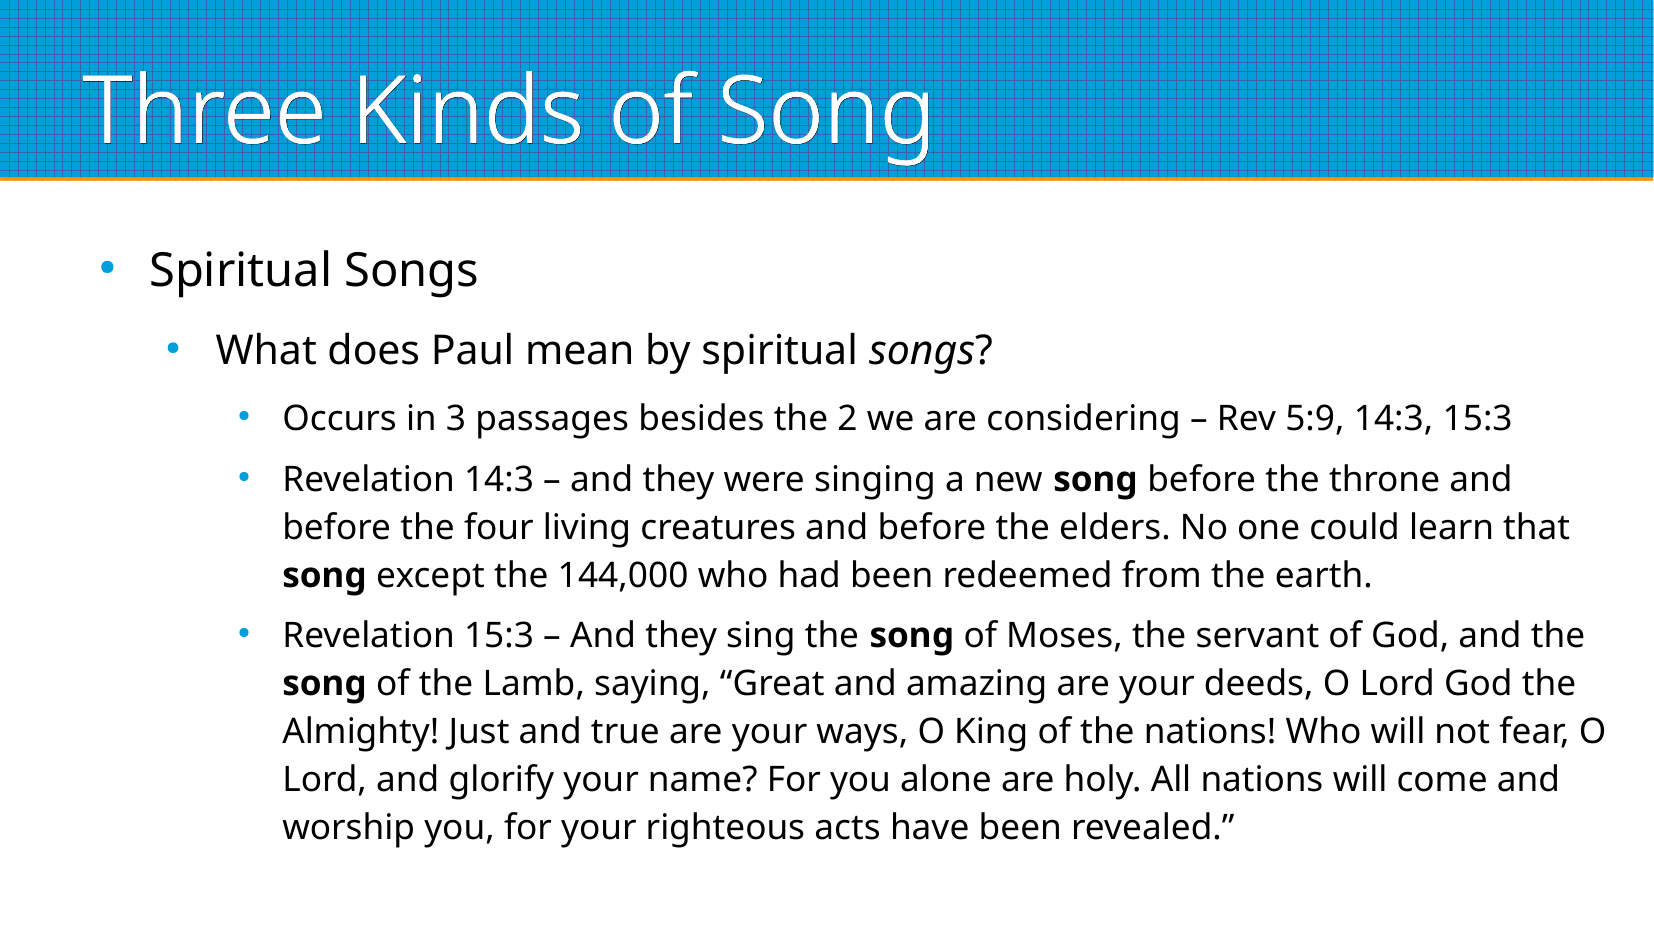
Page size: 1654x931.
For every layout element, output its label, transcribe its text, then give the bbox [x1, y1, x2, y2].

list Spiritual Songs What does Paul mean by spiritual songs? Occurs in 3 passages besides the 2 we are considering – Rev 5:9, 14:3, 15:3 Revelation 14:3 – and they were singing a new song before the throne and before the four living creatures and before the elders. No one could learn that song except the 144,000 who had been redeemed from the earth. Revelation 15:3 – And they sing the song of Moses, the servant of God, and the song of the Lamb, saying, “Great and amazing are your deeds, O Lord God the Almighty! Just and true are your ways, O King of the nations! Who will not fear, O Lord, and glorify your name? For you alone are holy. All nations will come and worship you, for your righteous acts have been revealed.” [82, 236, 1613, 863]
title Three Kinds of Song [82, 14, 1571, 171]
